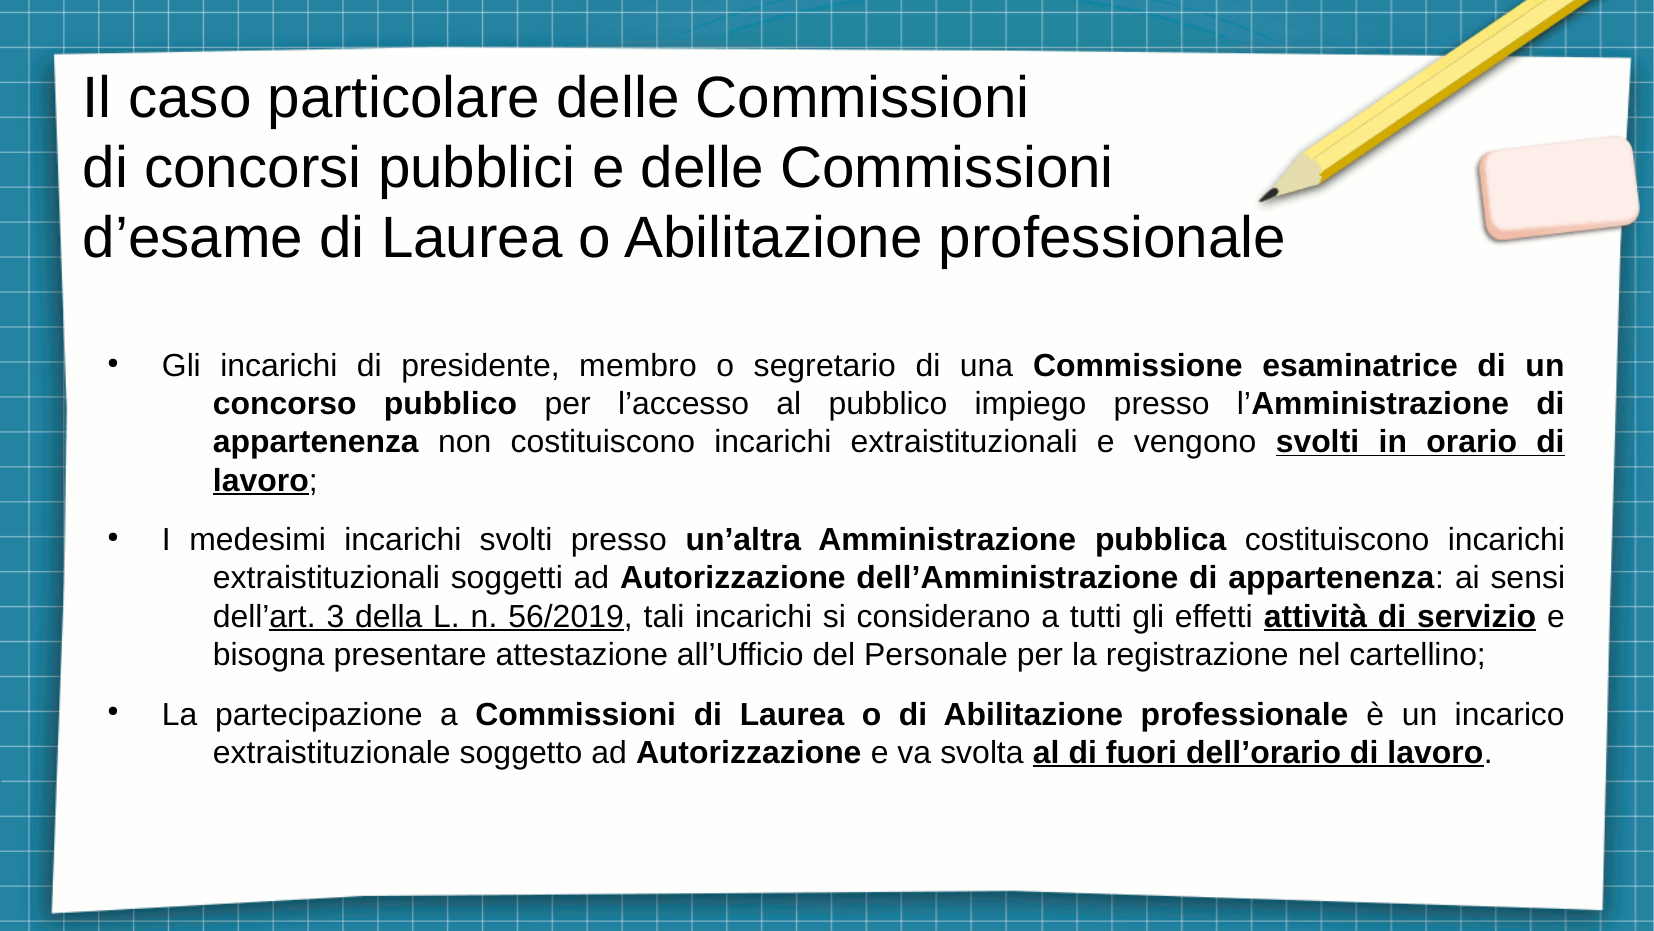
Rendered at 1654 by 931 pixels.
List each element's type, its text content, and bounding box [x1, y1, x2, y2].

title Il caso particolare delle Commissioni di concorsi pubblici e delle Commissioni d’esame di Laurea o Abilitazione professionale [82, 59, 1565, 255]
list Gli incarichi di presidente, membro o segretario di una Commissione esaminatrice di un concorso pubblico per l’accesso al pubblico impiego presso l’Amministrazione di appartenenza non costituiscono incarichi extraistituzionali e vengono svolti in orario di lavoro; I medesimi incarichi svolti presso un’altra Amministrazione pubblica costituiscono incarichi extraistituzionali soggetti ad Autorizzazione dell’Amministrazione di appartenenza: ai sensi dell’art. 3 della L. n. 56/2019, tali incarichi si considerano a tutti gli effetti attività di servizio e bisogna presentare attestazione all’Ufficio del Personale per la registrazione nel cartellino; La partecipazione a Commissioni di Laurea o di Abilitazione professionale è un incarico extraistituzionale soggetto ad Autorizzazione e va svolta al di fuori dell’orario di lavoro. [76, 265, 1565, 806]
